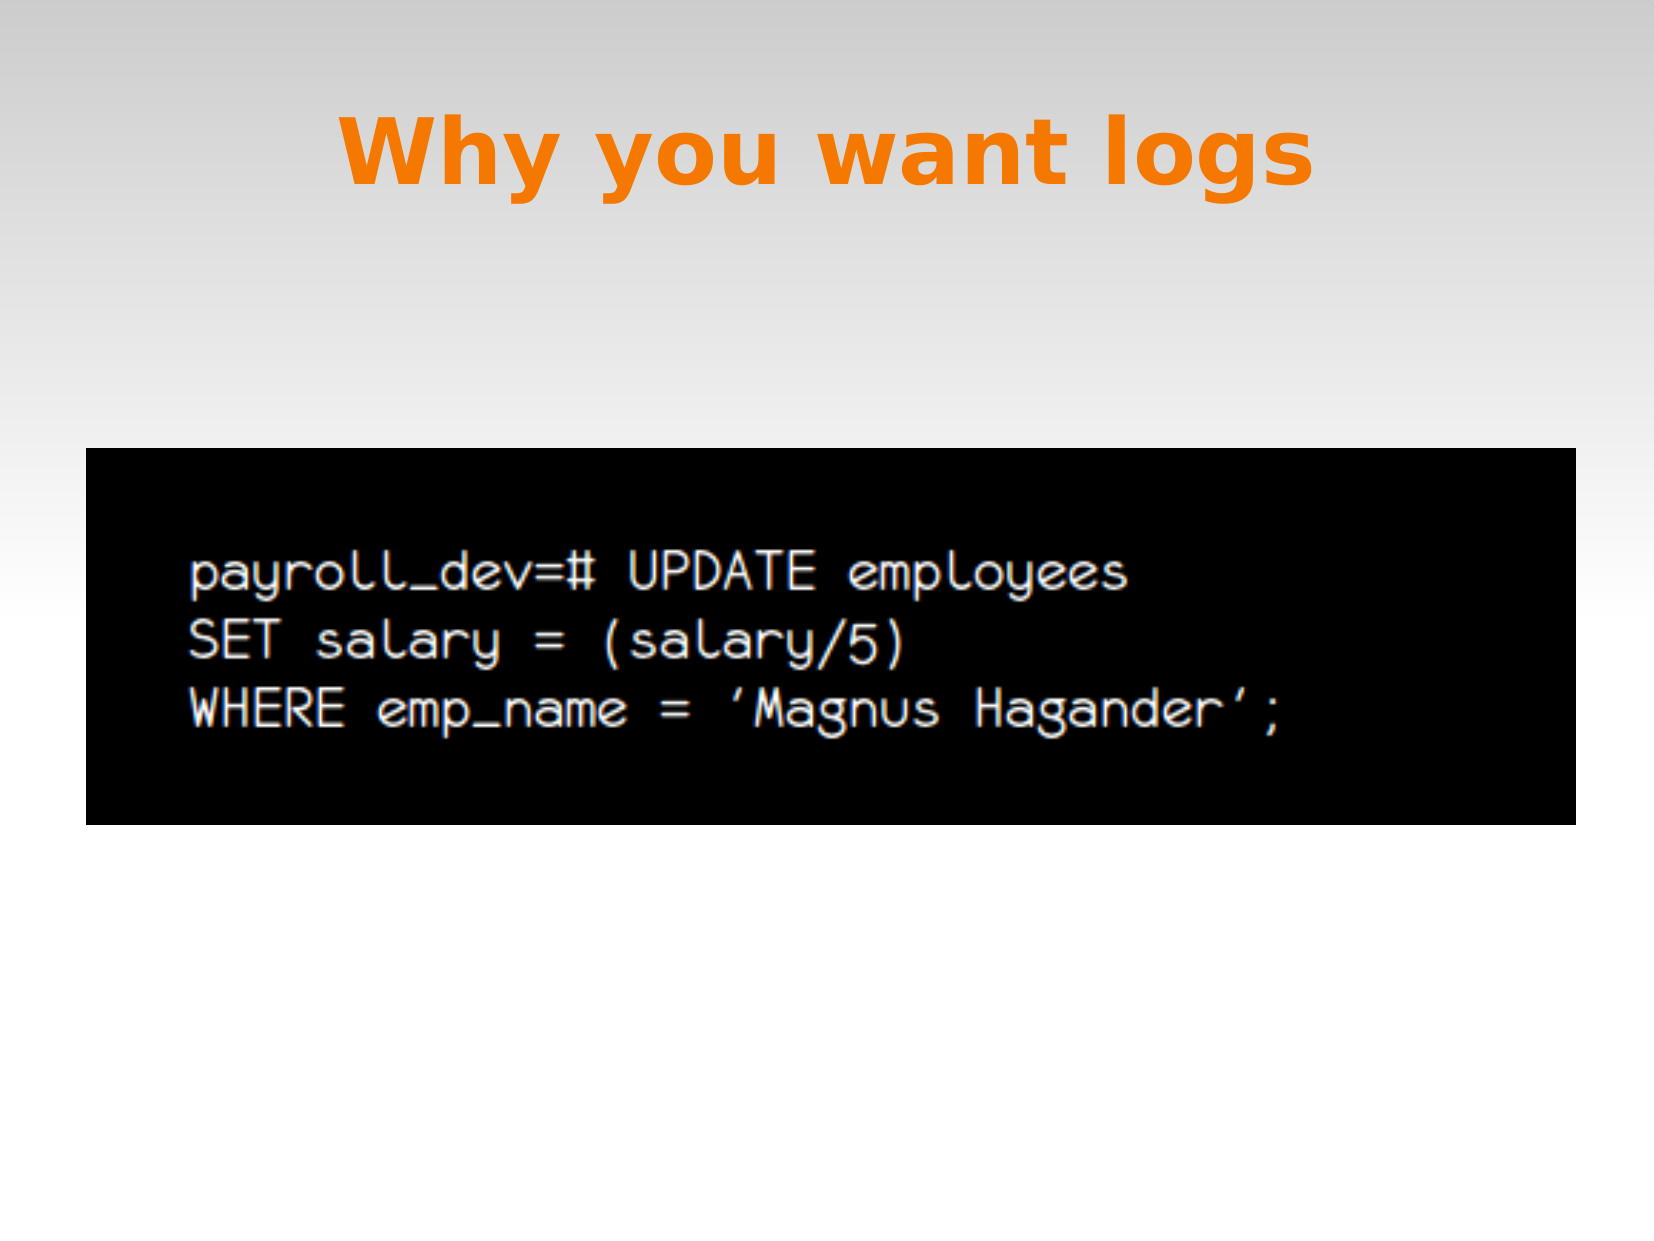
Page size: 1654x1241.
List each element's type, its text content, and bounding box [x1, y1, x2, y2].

title Why you want logs [82, 49, 1571, 257]
picture [86, 448, 1576, 826]
